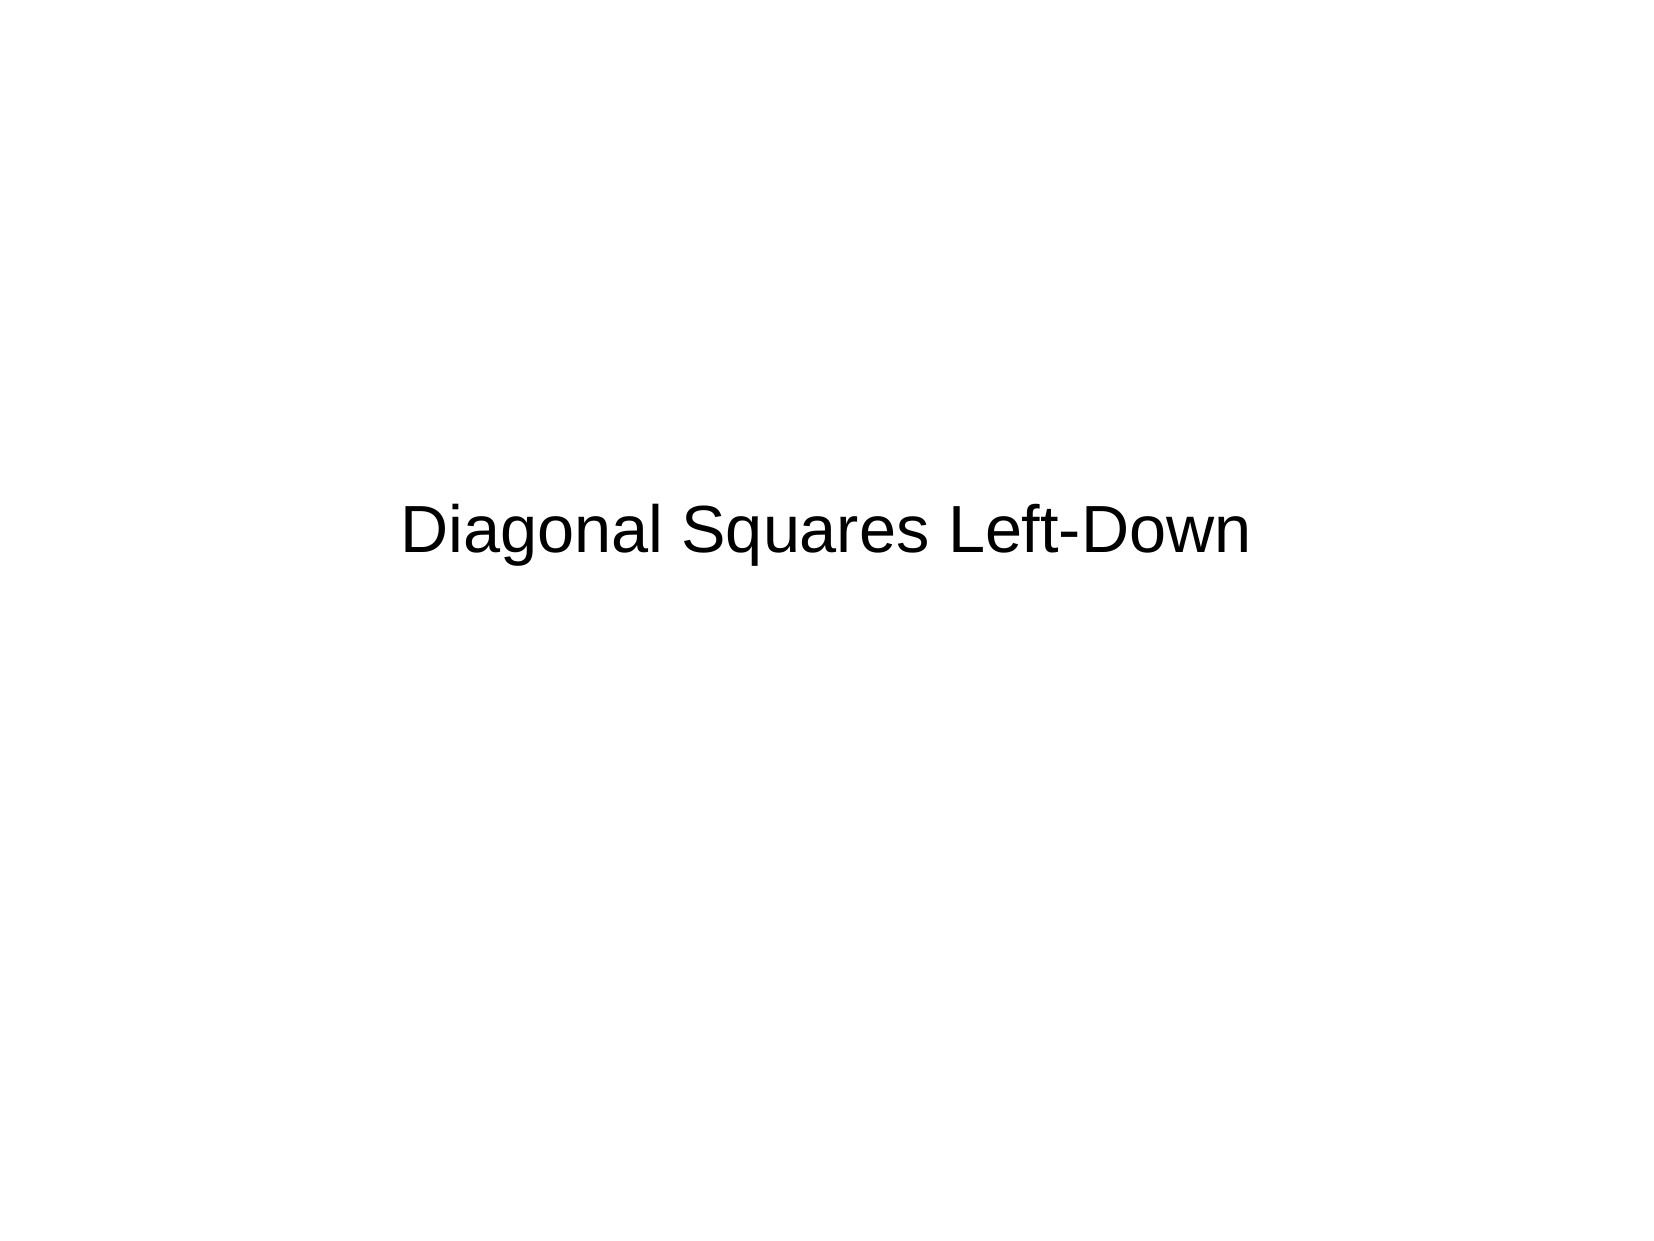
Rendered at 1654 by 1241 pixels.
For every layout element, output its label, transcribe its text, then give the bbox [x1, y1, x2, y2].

subtitle Diagonal Squares Left-Down [82, 49, 1571, 1010]
